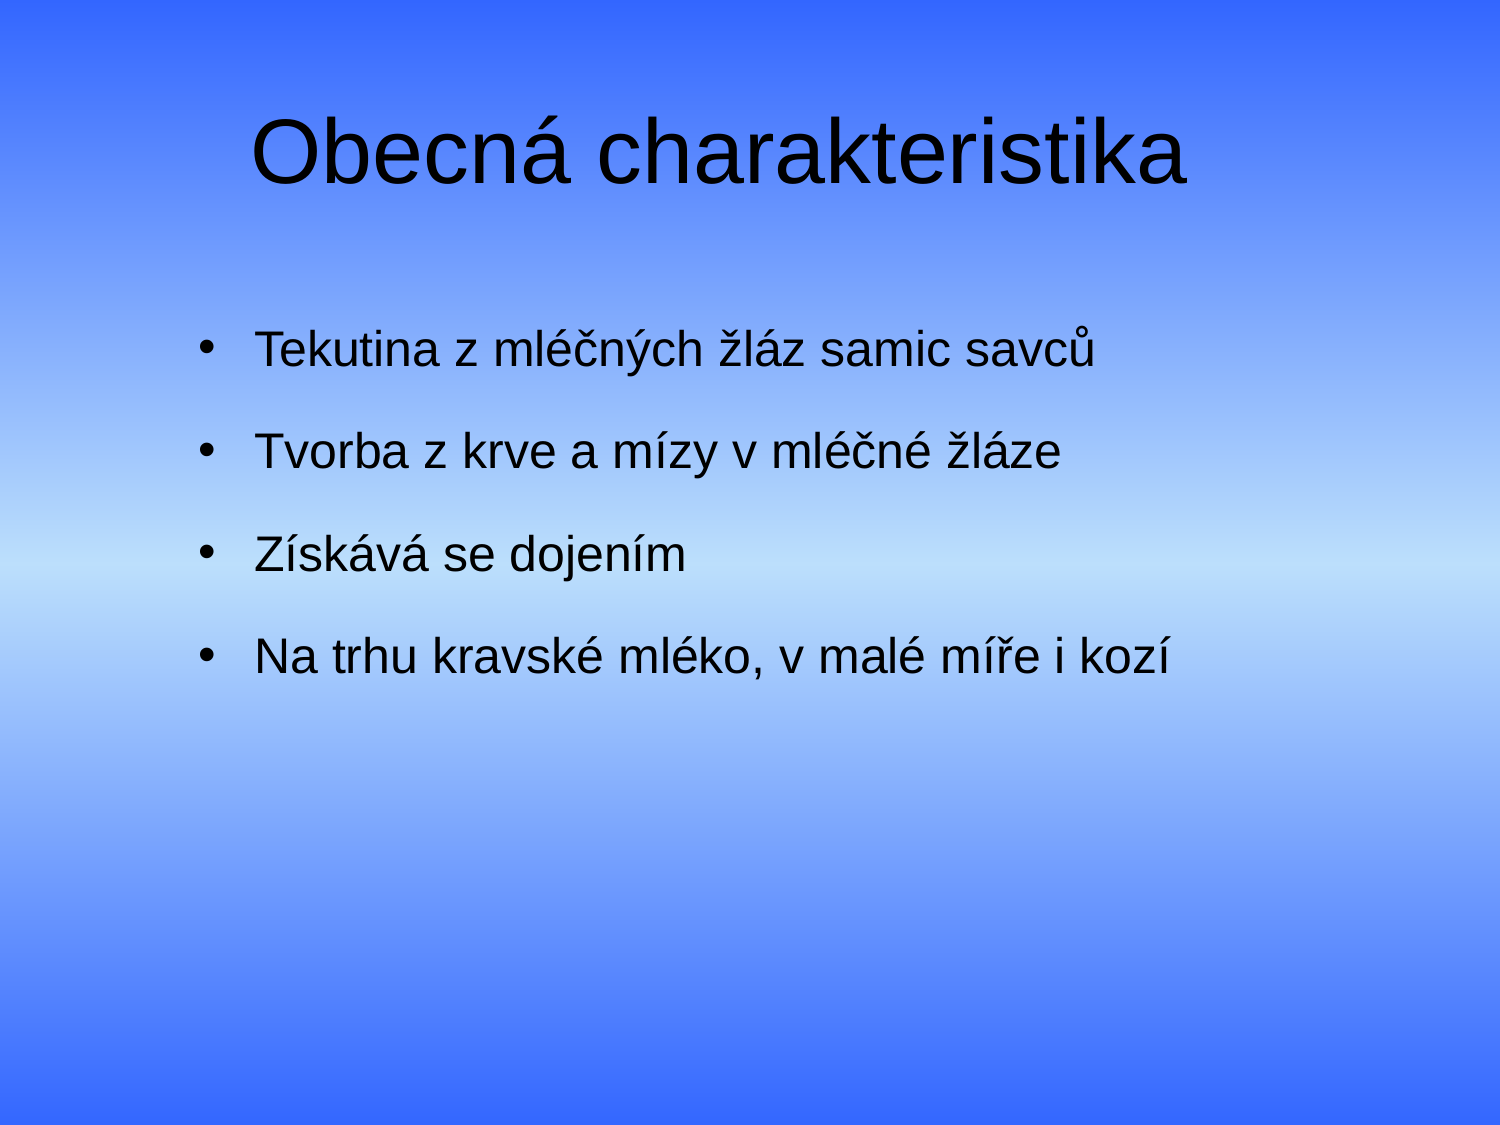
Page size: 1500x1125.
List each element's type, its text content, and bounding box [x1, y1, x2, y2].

list Tekutina z mléčných žláz samic savců Tvorba z krve a mízy v mléčné žláze Získává se dojením Na trhu kravské mléko, v malé míře i kozí [183, 278, 1324, 1018]
title Obecná charakteristika [82, 70, 1358, 223]
